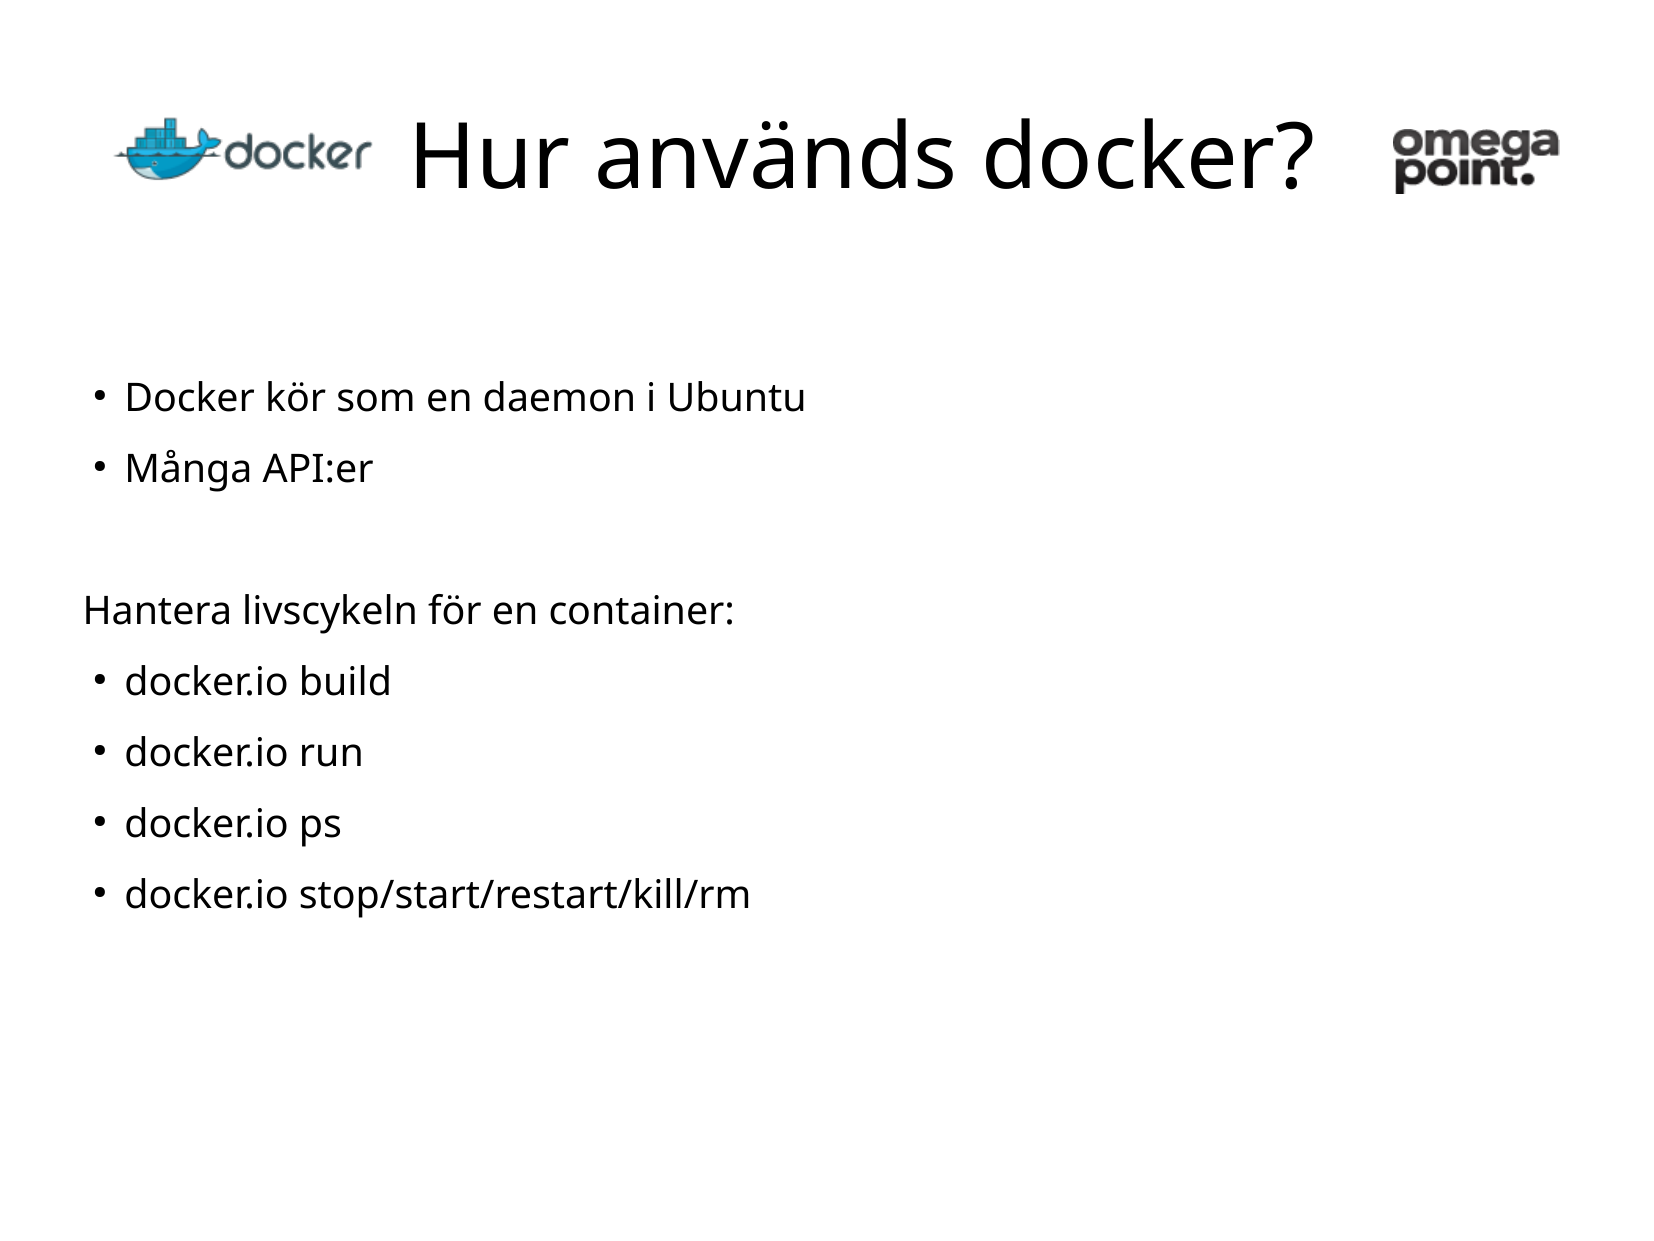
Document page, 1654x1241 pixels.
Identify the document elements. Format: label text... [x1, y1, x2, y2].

list Docker kör som en daemon i Ubuntu Många API:er Hantera livscykeln för en container: docker.io build docker.io run docker.io ps docker.io stop/start/restart/kill/rm [82, 369, 1571, 930]
title Hur används docker? [82, 49, 1571, 257]
picture [99, 94, 390, 204]
picture [1393, 129, 1560, 194]
